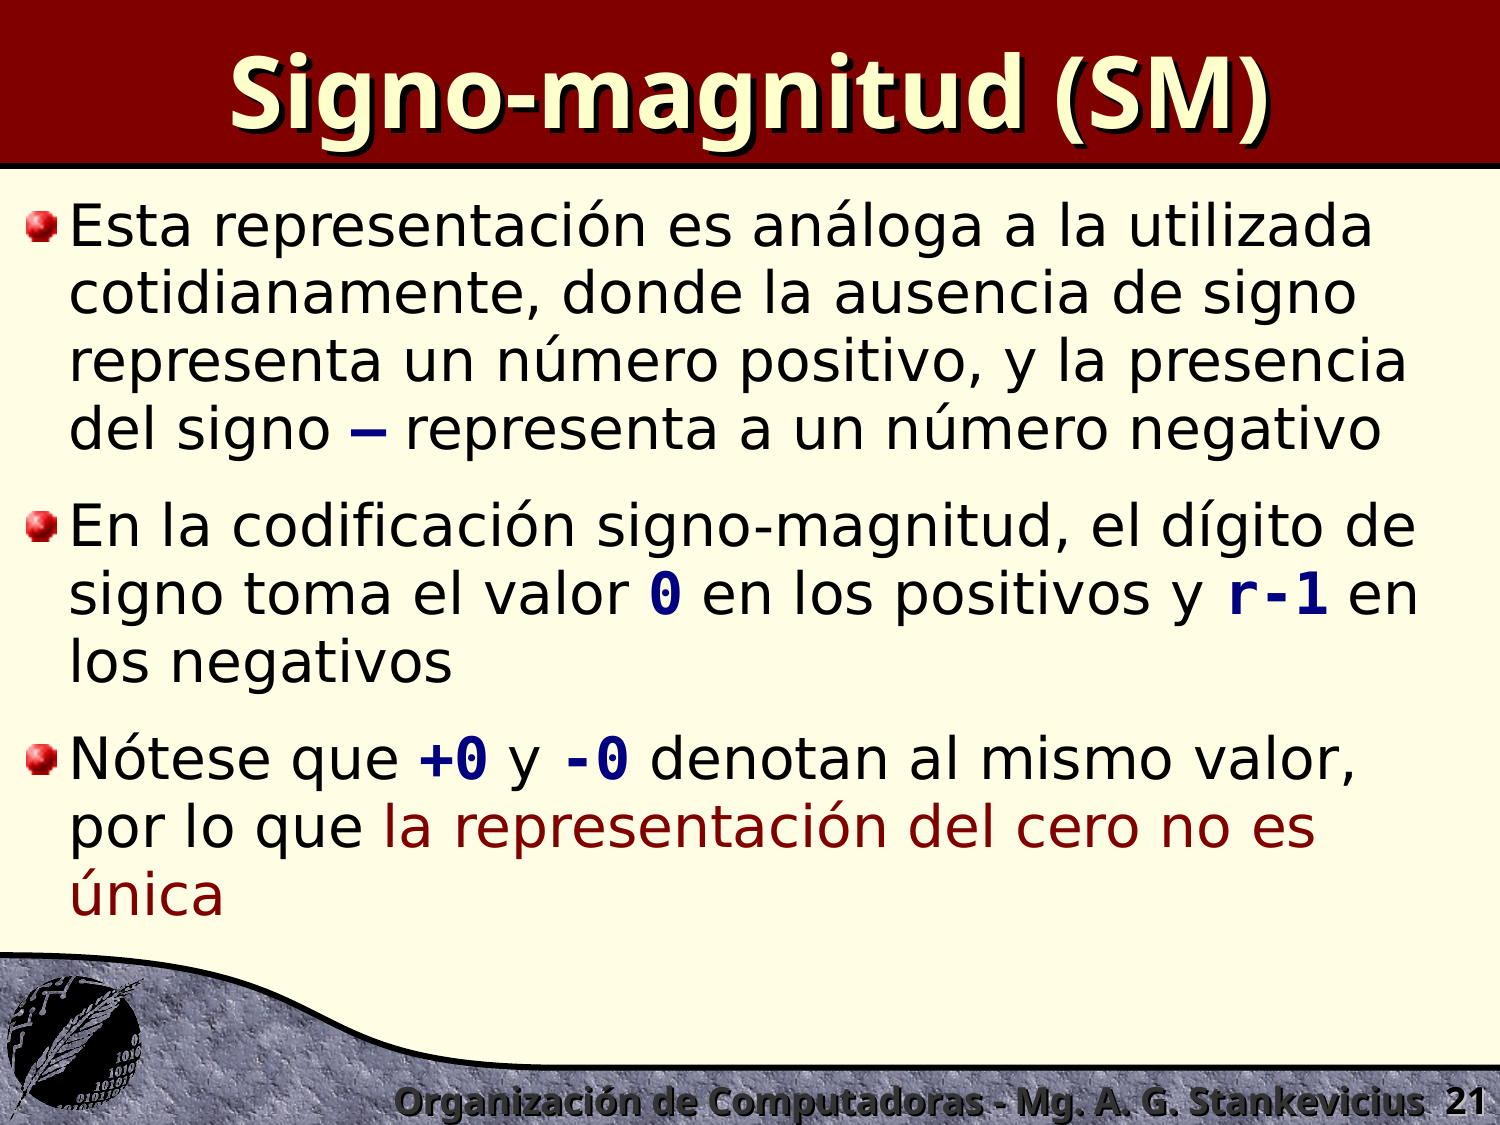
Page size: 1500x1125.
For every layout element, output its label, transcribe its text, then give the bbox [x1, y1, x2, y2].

picture [1058, 1100, 1065, 1110]
list Esta representación es análoga a la utilizada cotidianamente, donde la ausencia de signo representa un número positivo, y la presencia del signo – representa a un número negativo En la codificación signo-magnitud, el dígito de signo toma el valor 0 en los positivos y r-1 en los negativos Nótese que +0 y -0 denotan al mismo valor, por lo que la representación del cero no es única [11, 192, 1486, 935]
picture [448, 1100, 455, 1110]
title Signo-magnitud (SM) [15, 5, 1485, 160]
picture [0, 959, 1500, 1125]
picture [802, 1100, 806, 1110]
